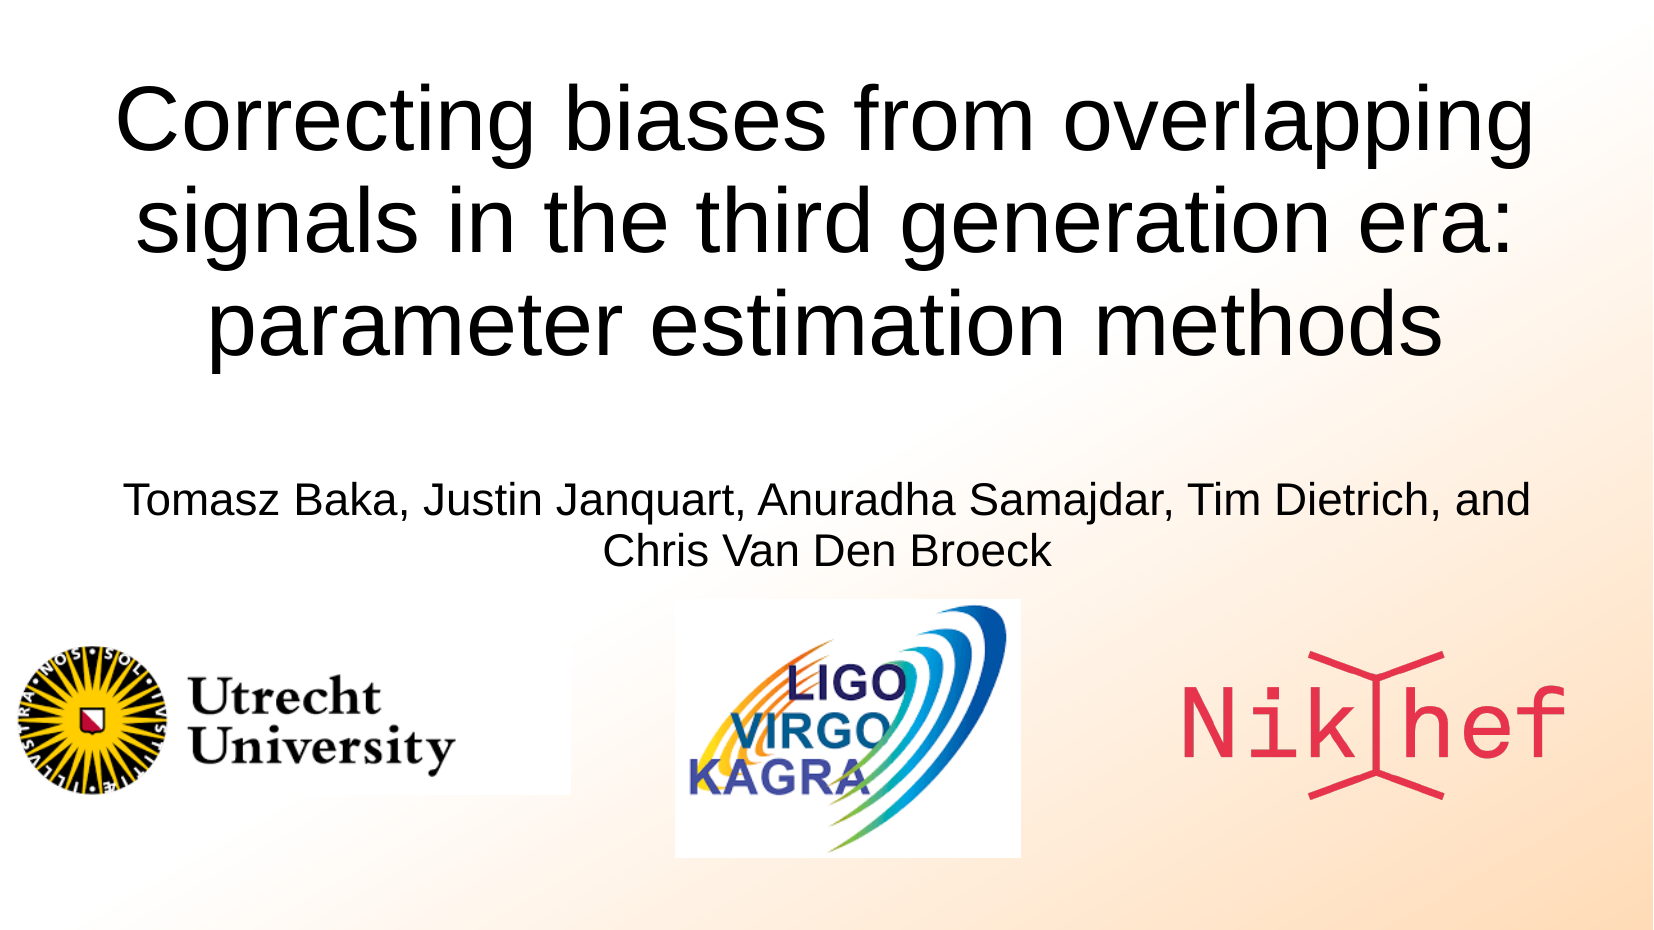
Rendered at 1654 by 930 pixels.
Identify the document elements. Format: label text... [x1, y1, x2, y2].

picture [1125, 640, 1627, 811]
title Correcting biases from overlapping signals in the third generation era: parameter estimation methods [82, 67, 1571, 375]
picture [15, 646, 571, 796]
picture [675, 599, 1021, 858]
subtitle Tomasz Baka, Justin Janquart, Anuradha Samajdar, Tim Dietrich, and Chris Van Den Broeck [83, 255, 1572, 795]
